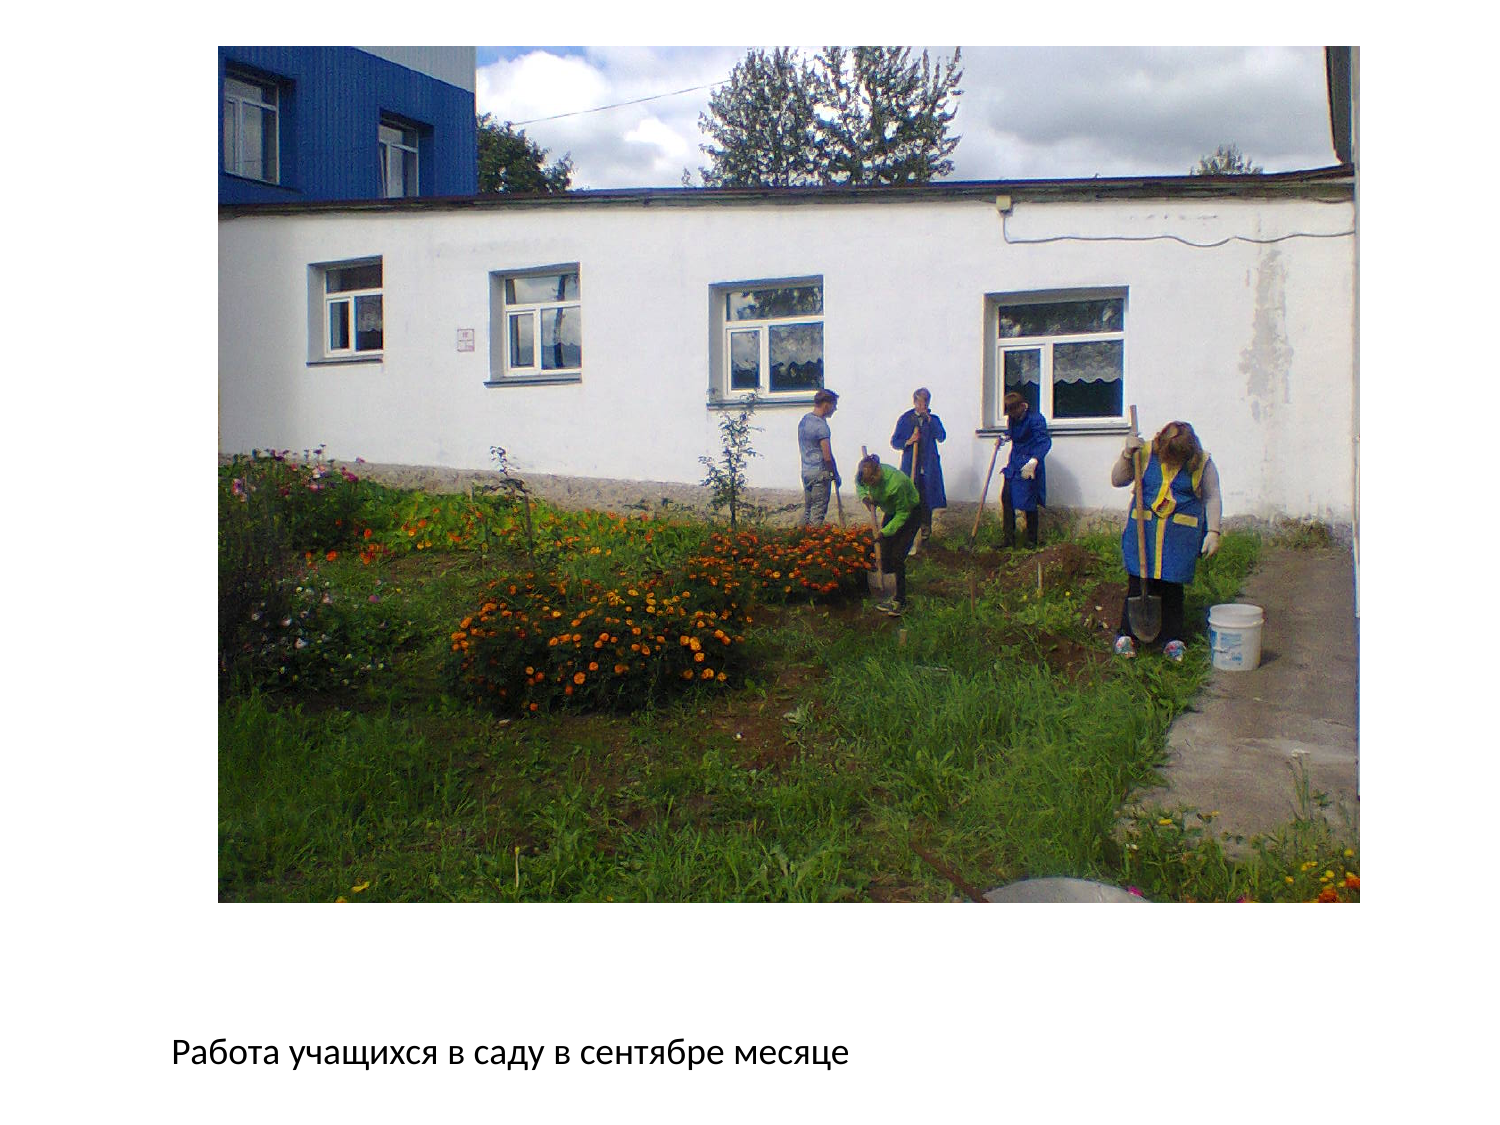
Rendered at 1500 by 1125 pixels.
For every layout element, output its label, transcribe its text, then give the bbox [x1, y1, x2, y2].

text_box Работа учащихся в саду в сентябре месяце [156, 1019, 866, 1080]
picture [218, 46, 1360, 903]
